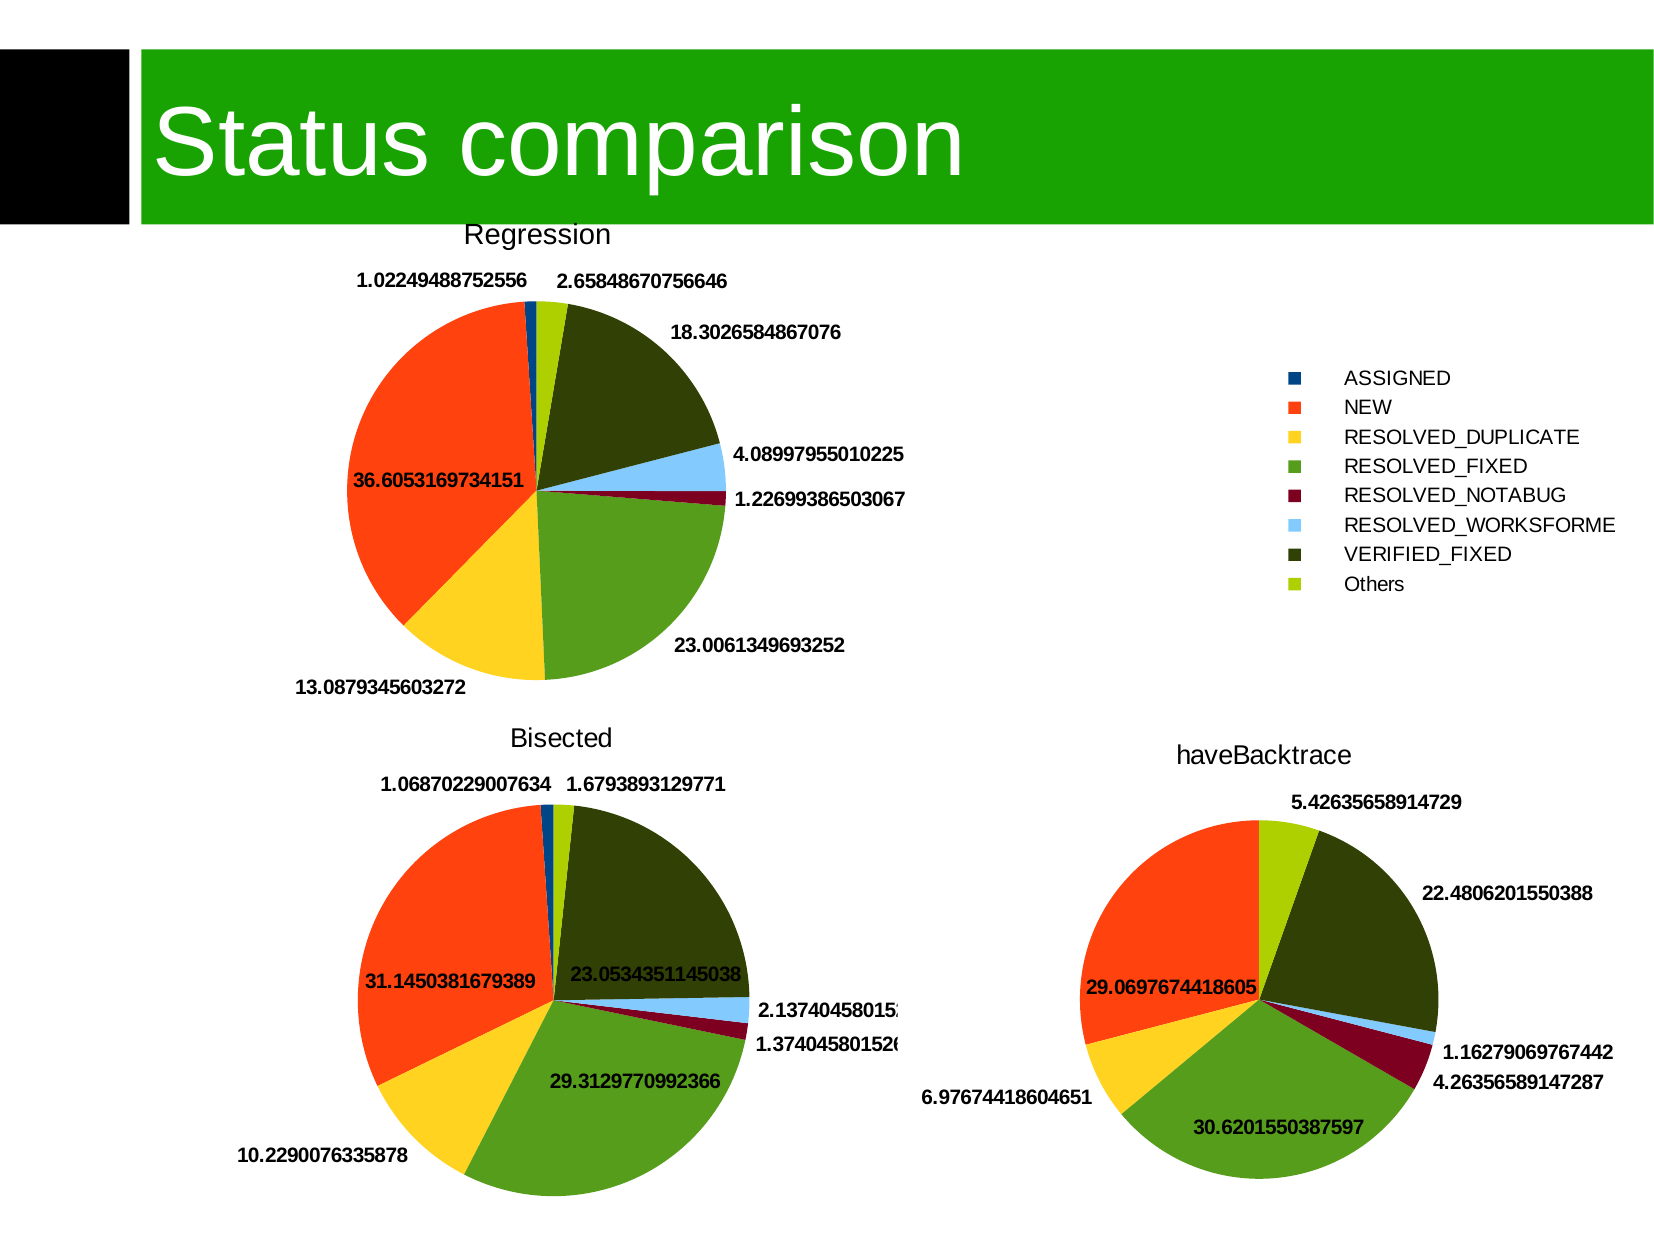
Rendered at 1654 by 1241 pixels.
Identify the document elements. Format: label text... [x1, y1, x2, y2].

title Status comparison [152, 72, 1654, 211]
text_box Regression [448, 210, 674, 259]
chart [153, 242, 1642, 1229]
